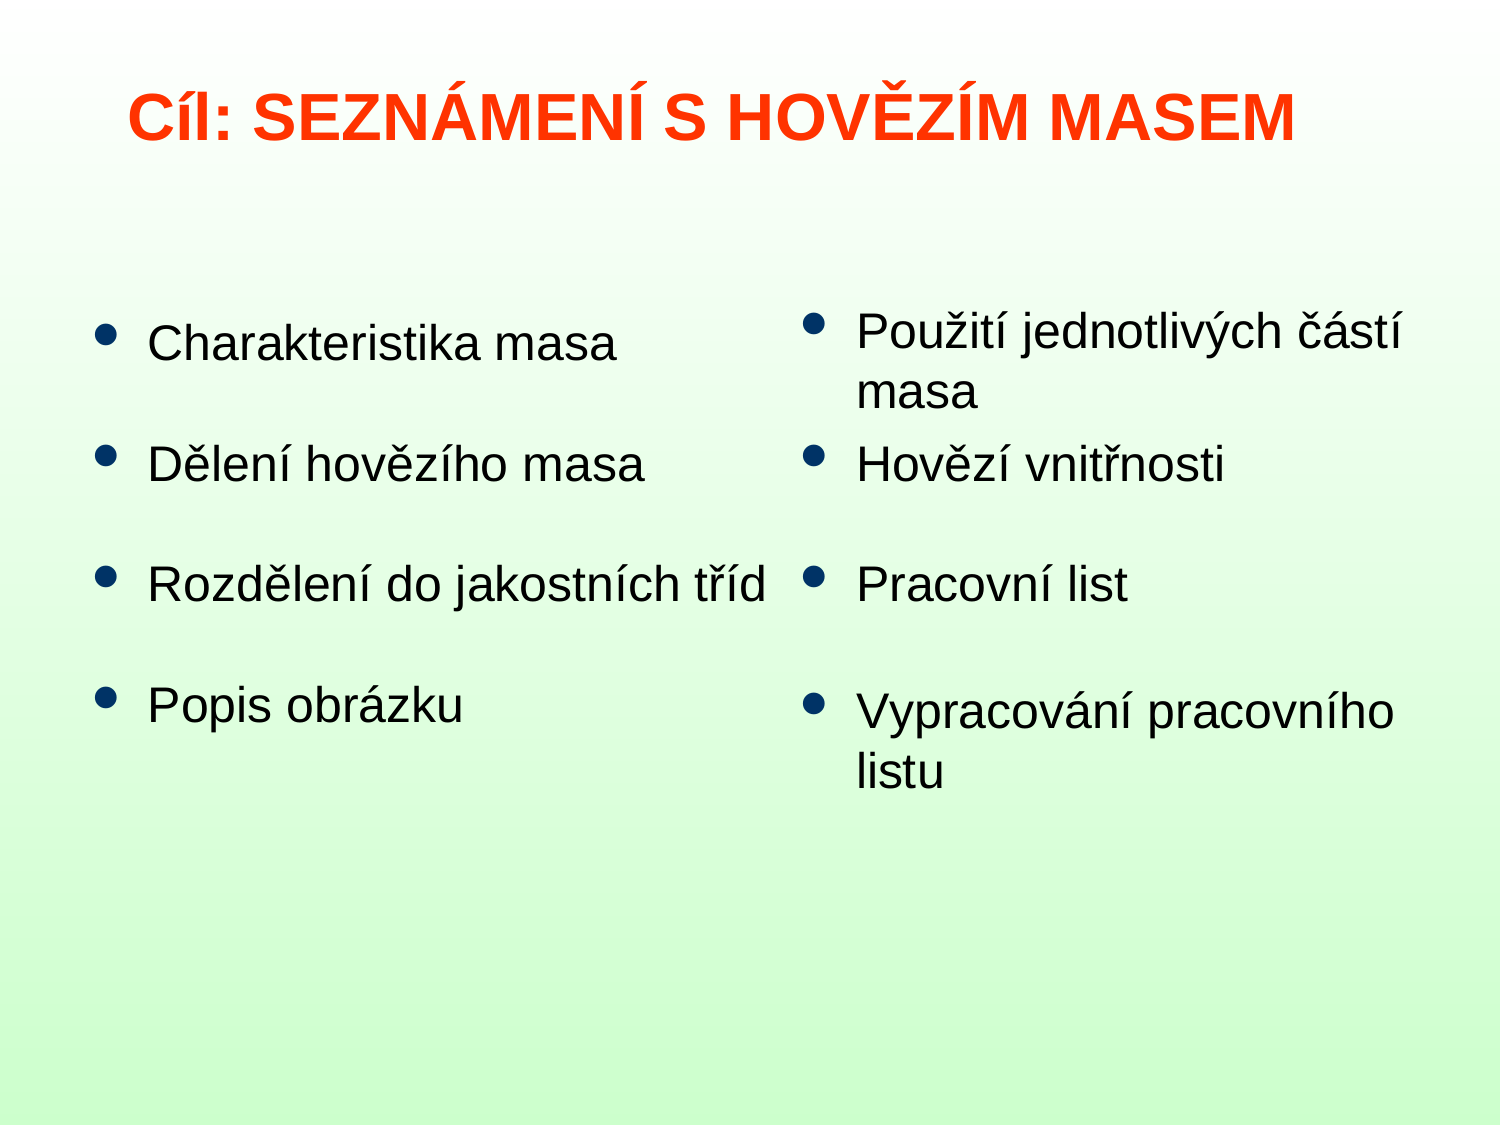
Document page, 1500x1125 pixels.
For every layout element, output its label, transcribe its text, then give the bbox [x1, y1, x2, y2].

title Cíl: SEZNÁMENÍ S HOVĚZÍM MASEM [112, 78, 1389, 242]
list Charakteristika masa Dělení hovězího masa Rozdělení do jakostních tříd Popis obrázku [76, 314, 792, 1010]
text_box Použití jednotlivých částí masa Hovězí vnitřnosti Pracovní list Vypracování pracovního listu [785, 290, 1500, 965]
